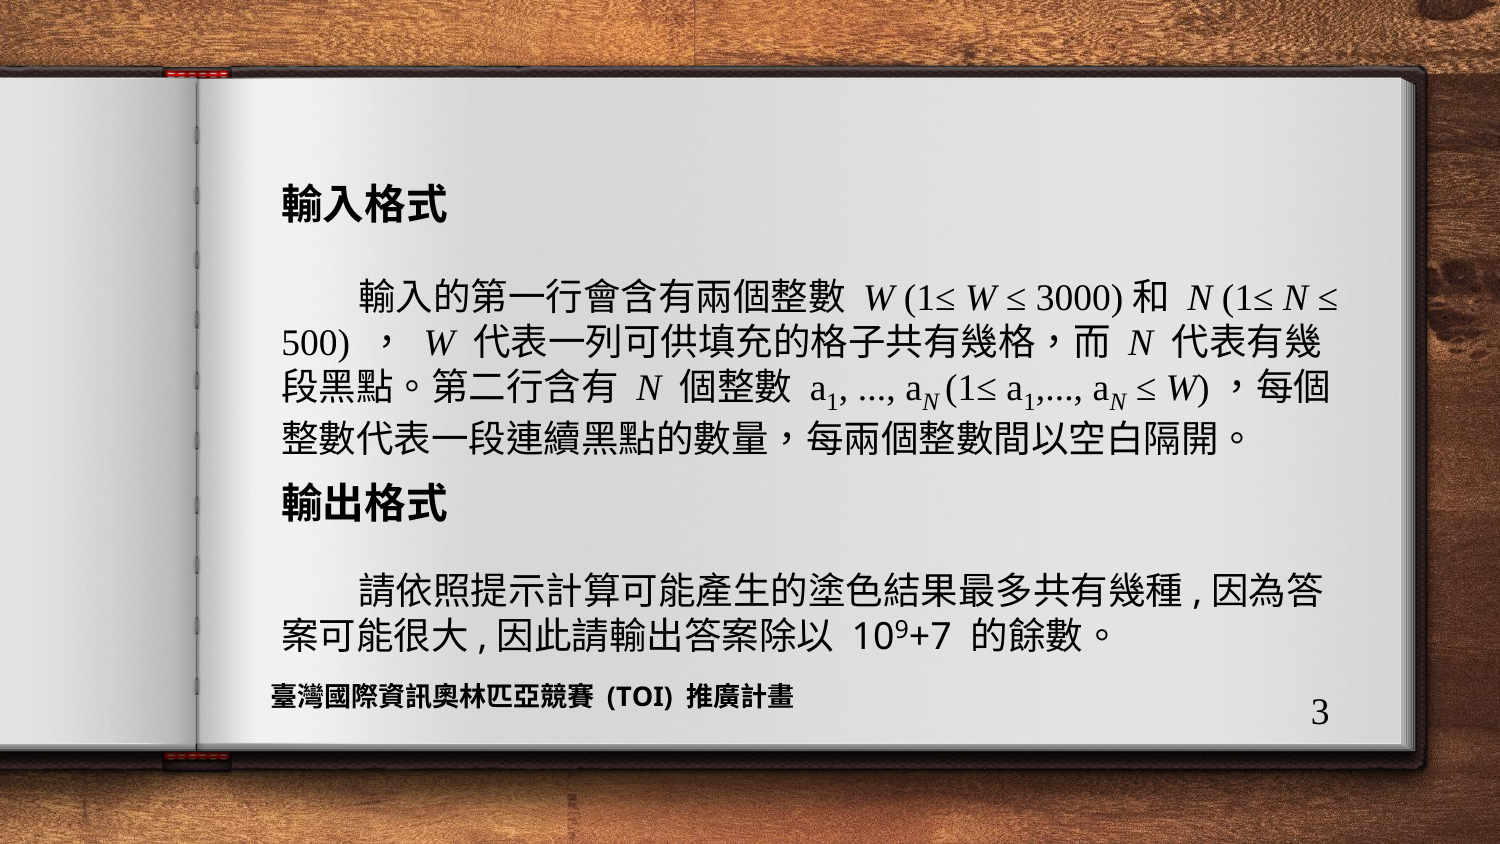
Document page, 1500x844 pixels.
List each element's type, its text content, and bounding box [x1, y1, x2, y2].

text_box 輸出格式 請依照提示計算可能產生的塗色結果最多共有幾種,因為答案可能很大,因此請輸出答案除以 109+7 的餘數。 [266, 470, 1368, 665]
text_box 輸入格式 輸入的第一行會含有兩個整數 W (1≤ W ≤ 3000)和 N (1≤ N ≤ 500) ， W 代表一列可供填充的格子共有幾格，而 N 代表有幾段黑點。第二行含有 N 個整數 a1, ..., aN (1≤ a1,..., aN ≤ W)，每個整數代表一段連續黑點的數量，每兩個整數間以空白隔開。 [266, 171, 1356, 468]
text_box [1295, 672, 1386, 737]
